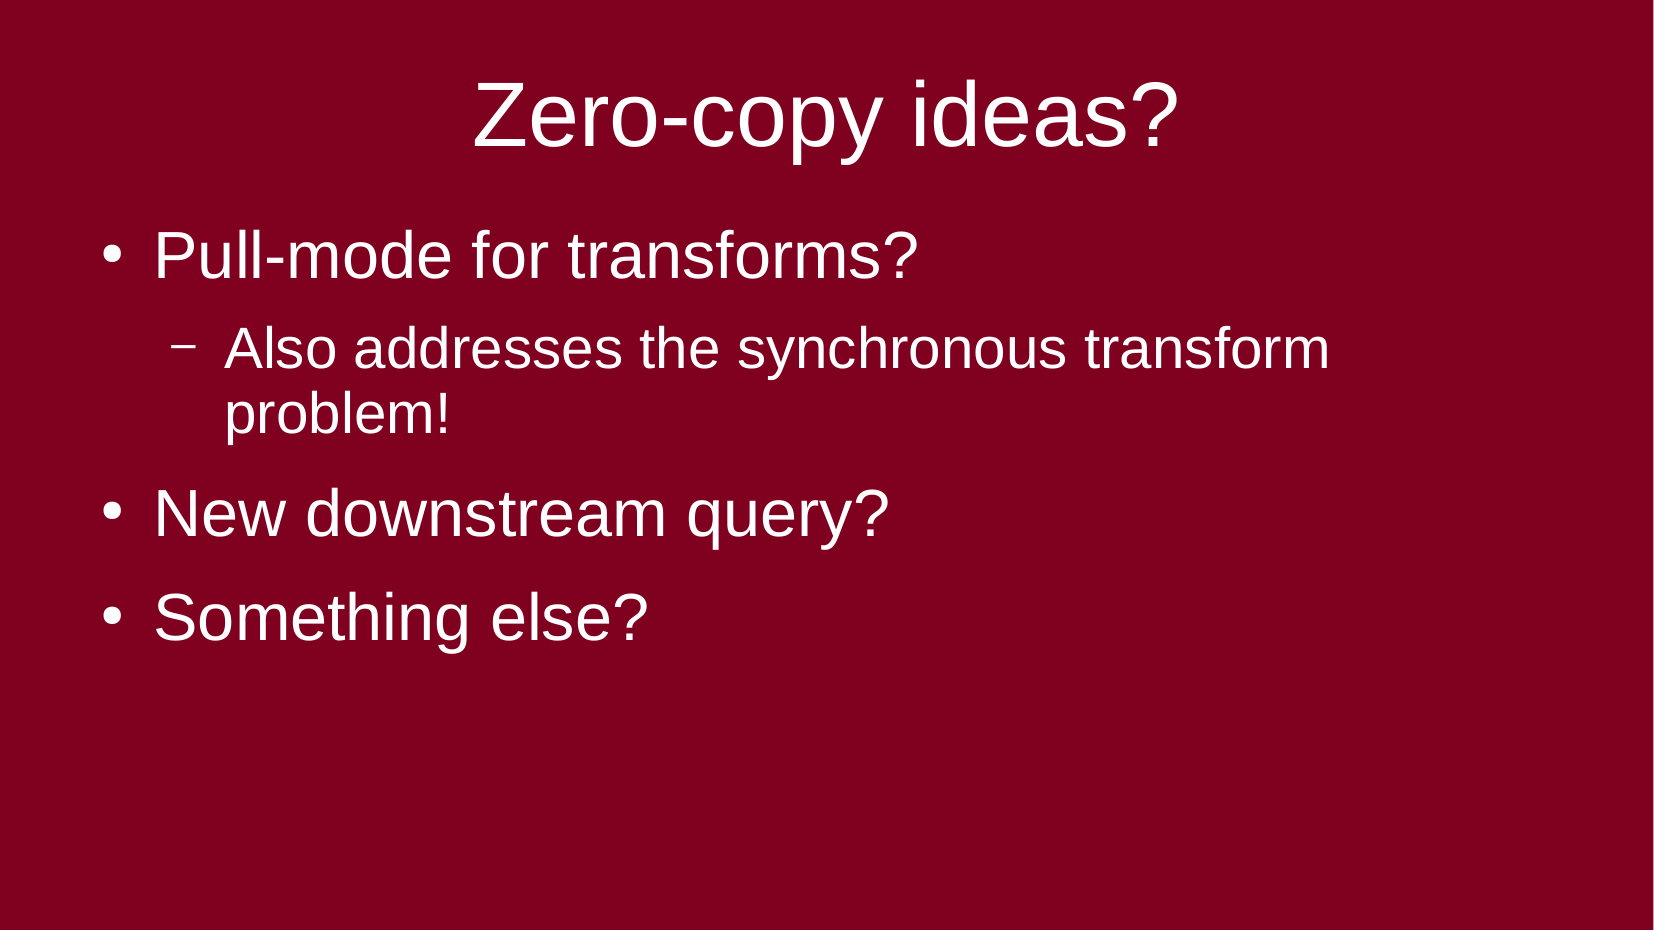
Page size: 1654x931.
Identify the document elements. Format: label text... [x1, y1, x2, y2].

title Zero-copy ideas? [82, 37, 1571, 193]
list Pull-mode for transforms? Also addresses the synchronous transform problem! New downstream query? Something else? [82, 217, 1571, 758]
